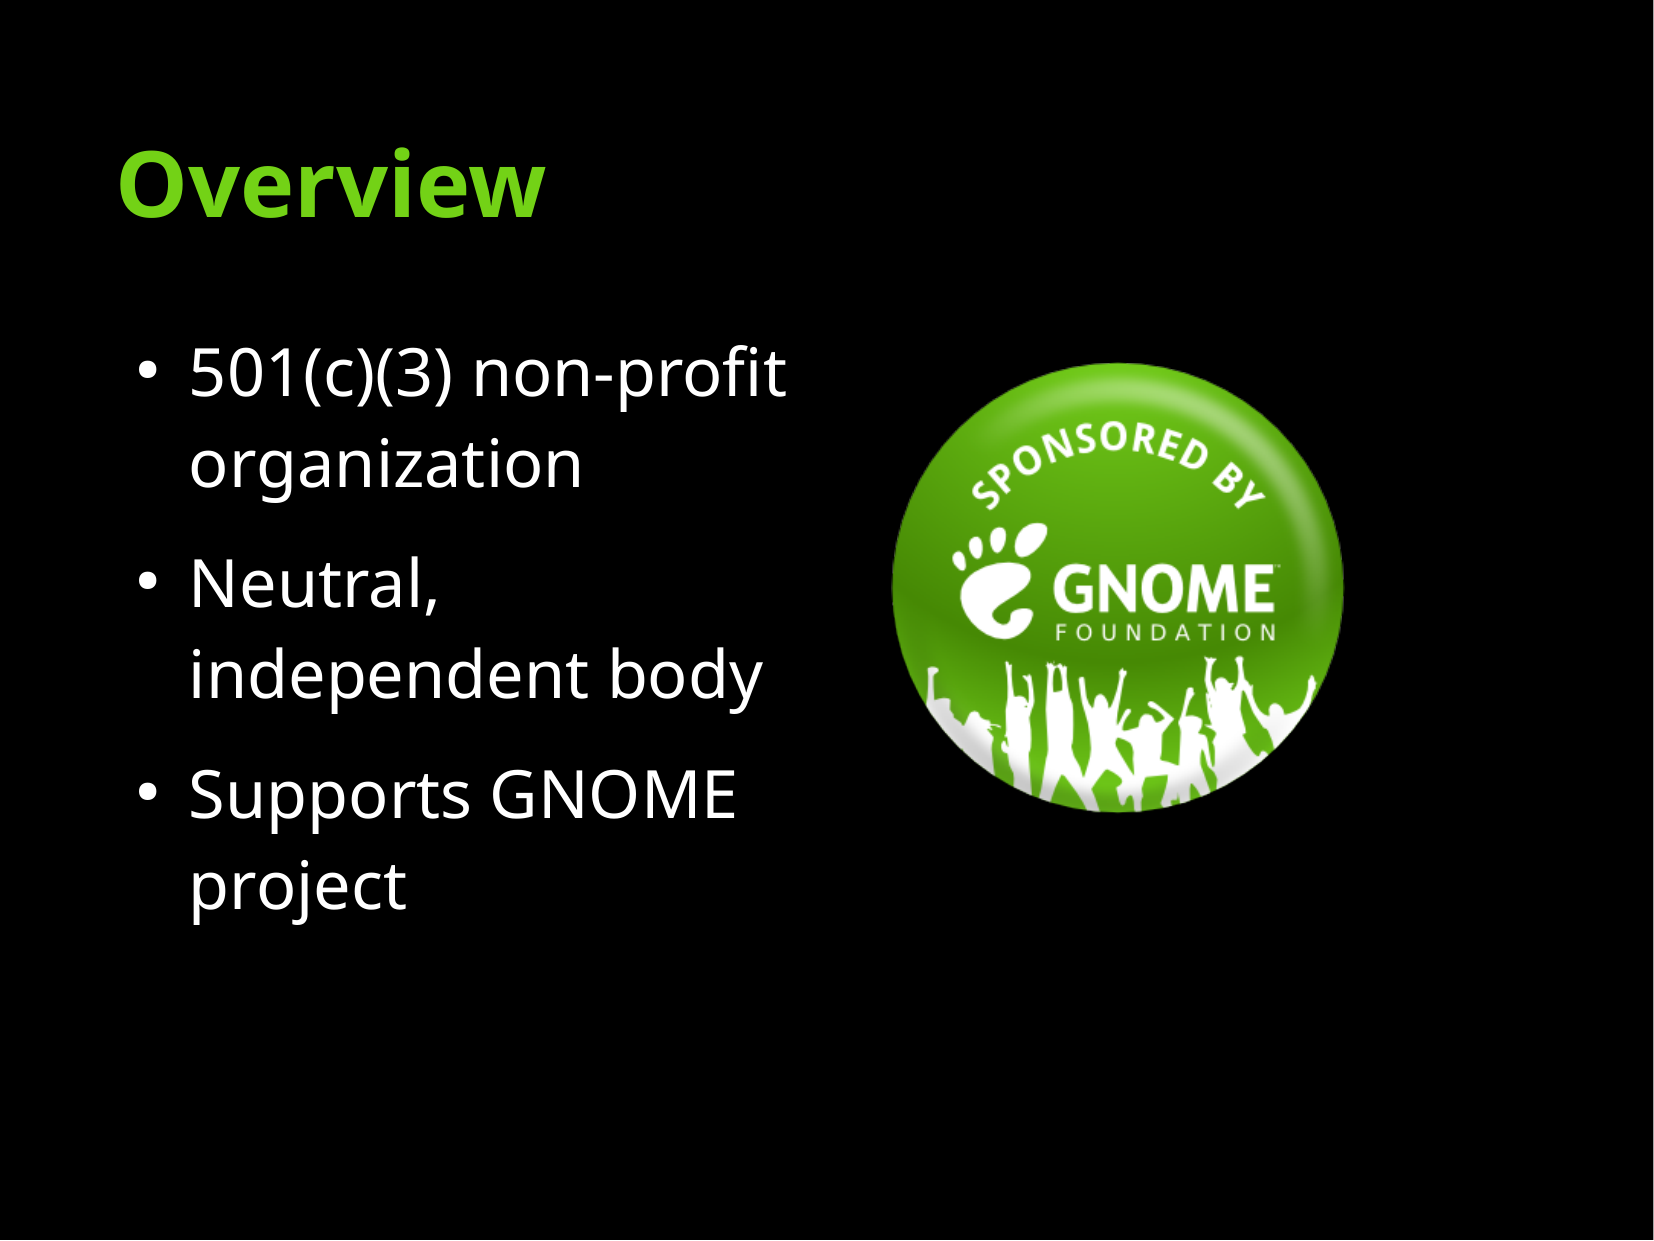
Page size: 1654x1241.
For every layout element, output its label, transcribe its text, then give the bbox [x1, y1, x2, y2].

list 501(c)(3) non-profit organization Neutral, independent body Supports GNOME project [118, 325, 810, 1145]
picture [887, 362, 1345, 831]
title Overview [115, 86, 1539, 279]
